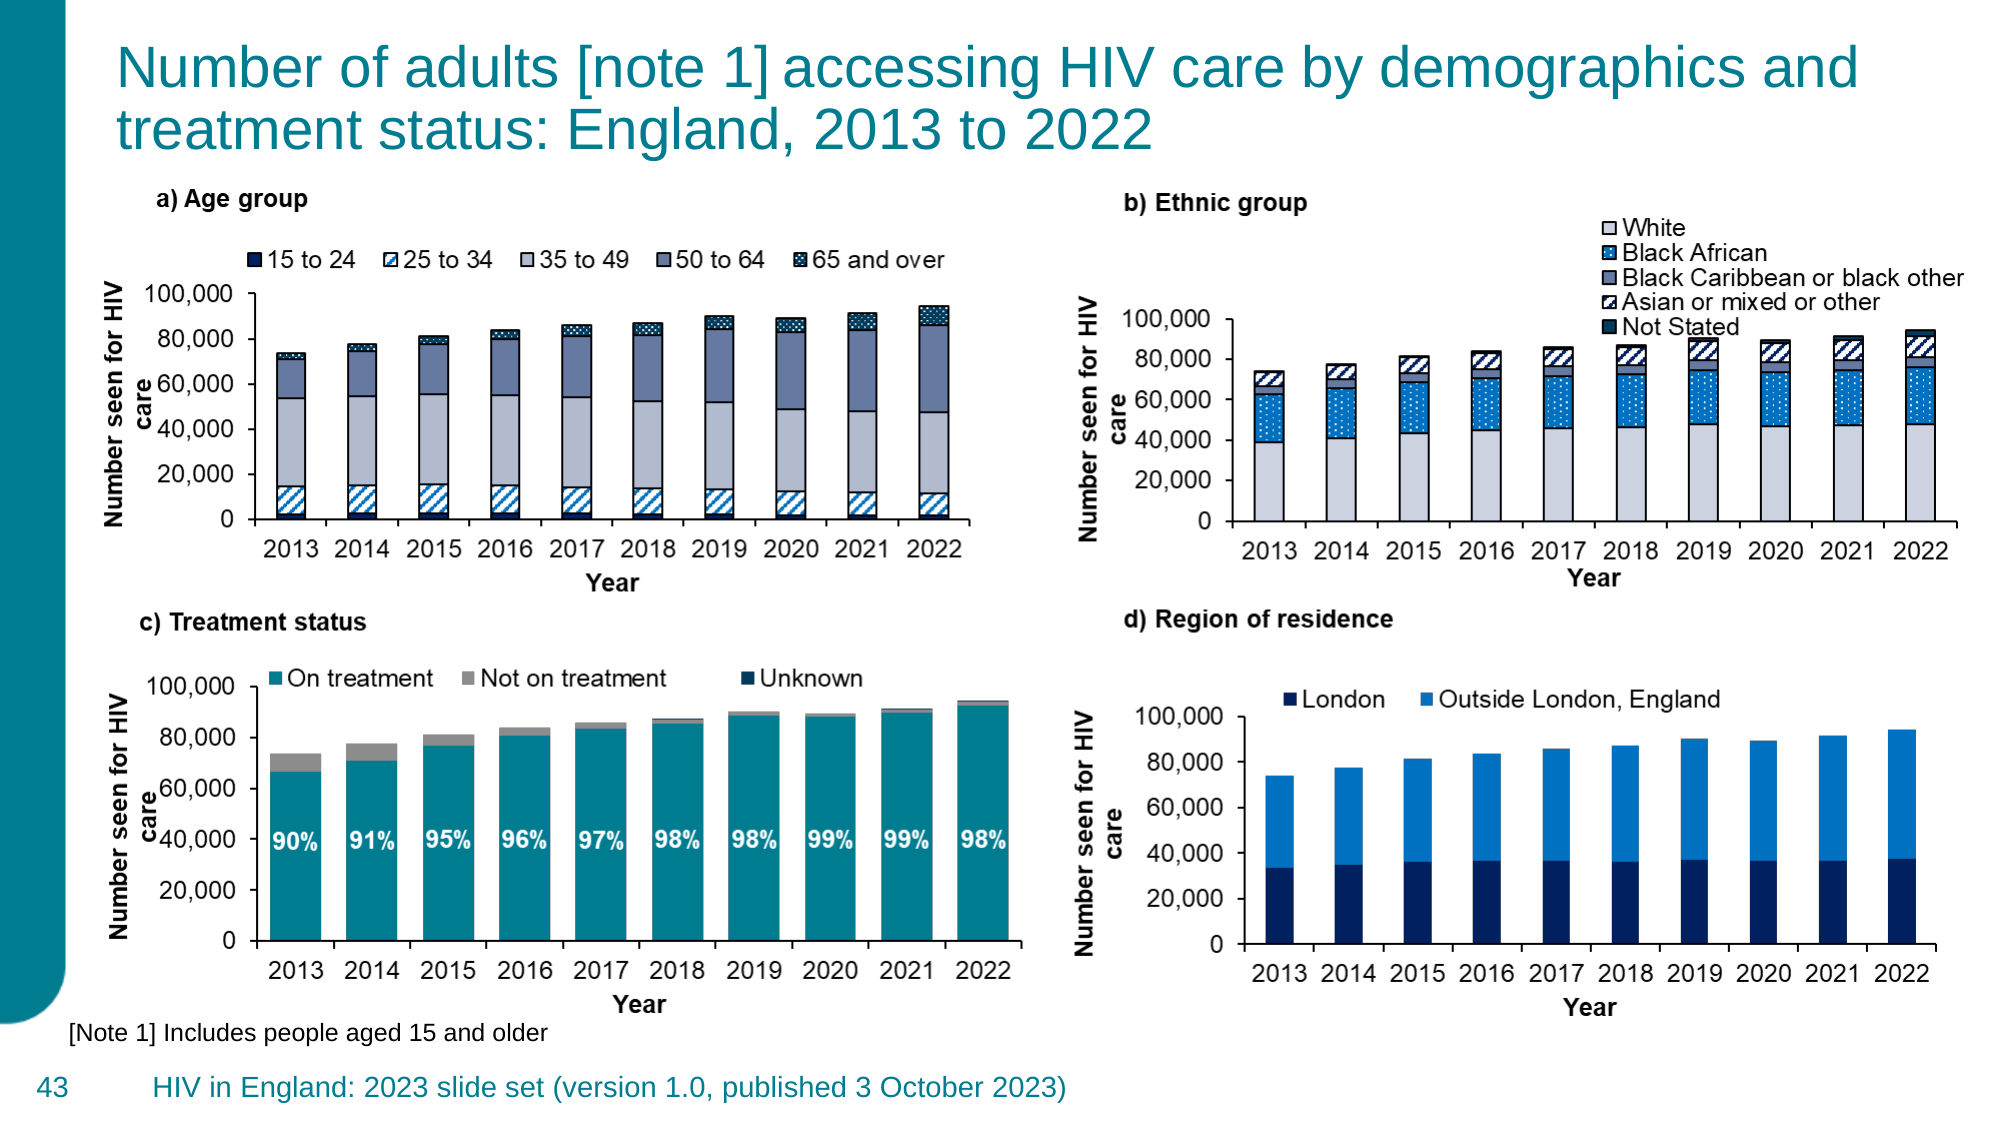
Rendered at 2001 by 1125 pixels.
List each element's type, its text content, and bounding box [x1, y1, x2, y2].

text_box [21, 1056, 120, 1117]
text_box [Note 1] Includes people aged 15 and older [53, 1009, 780, 1086]
picture [70, 174, 1977, 1048]
text_box HIV in England: 2023 slide set (version 1.0, published 3 October 2023) [137, 1056, 1780, 1116]
title Number of adults [note 1] accessing HIV care by demographics and treatment status: England, 2013 to 2022 [101, 29, 1926, 174]
